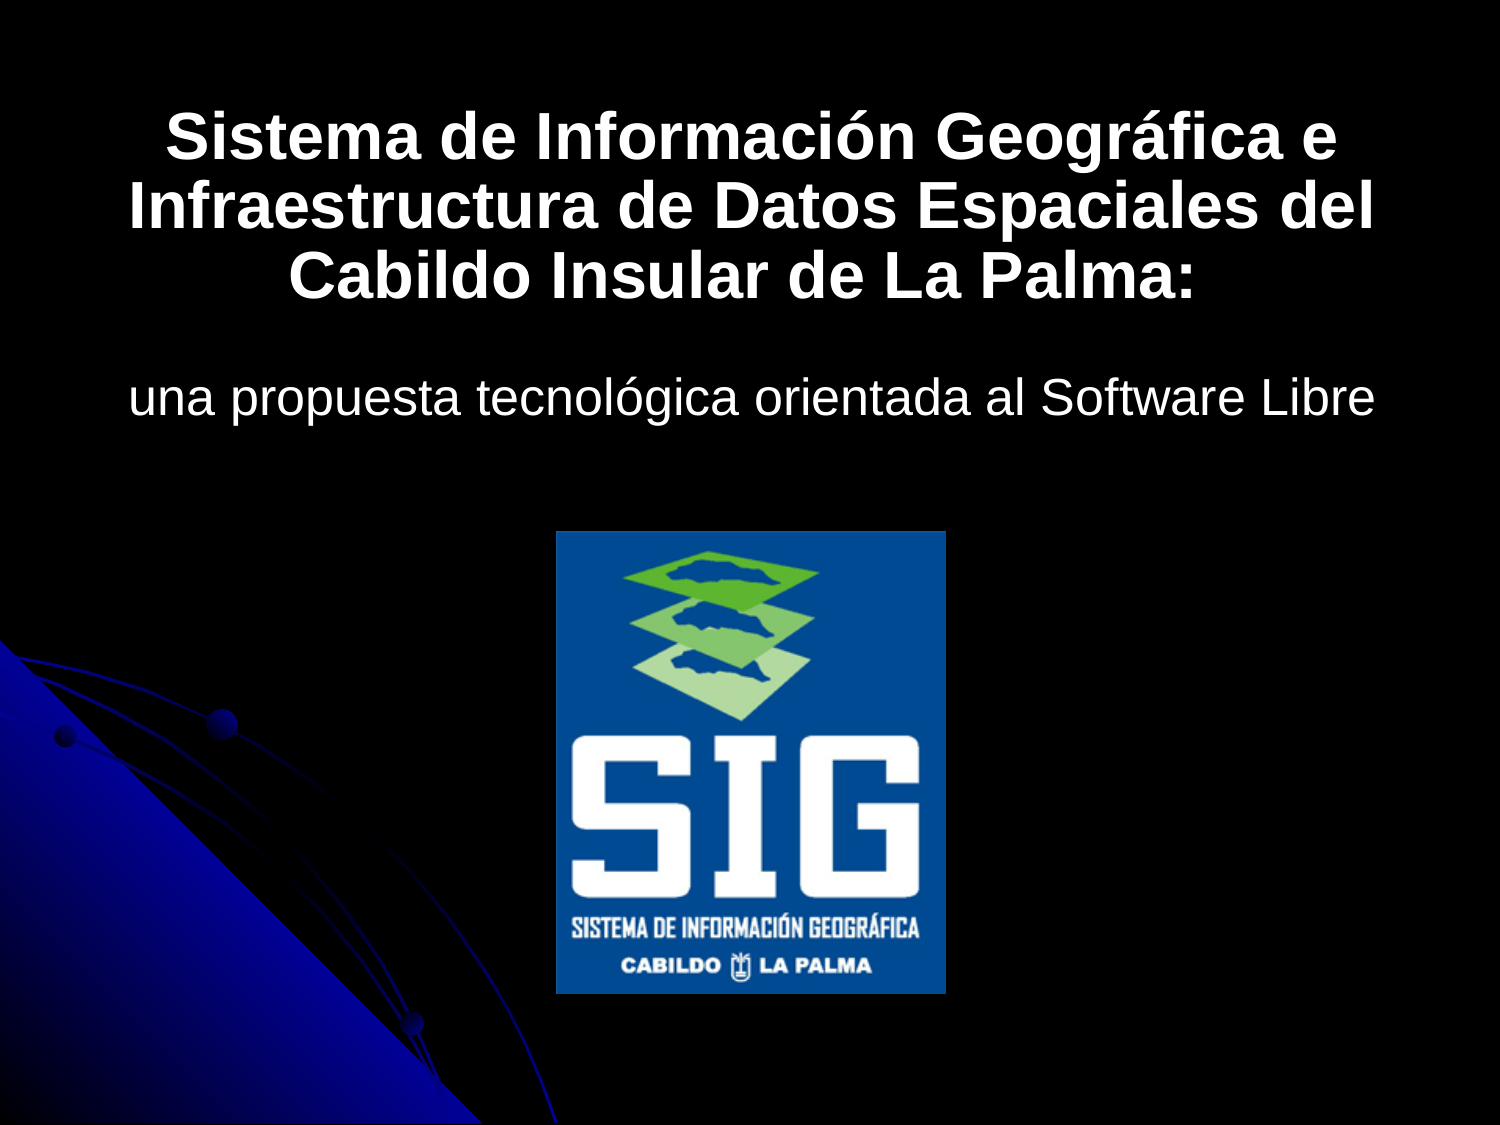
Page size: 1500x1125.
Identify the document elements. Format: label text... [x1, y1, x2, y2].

text_box Sistema de Información Geográfica e Infraestructura de Datos Espaciales del Cabildo Insular de La Palma: una propuesta tecnológica orientada al Software Libre [88, 96, 1418, 460]
picture [556, 531, 946, 995]
